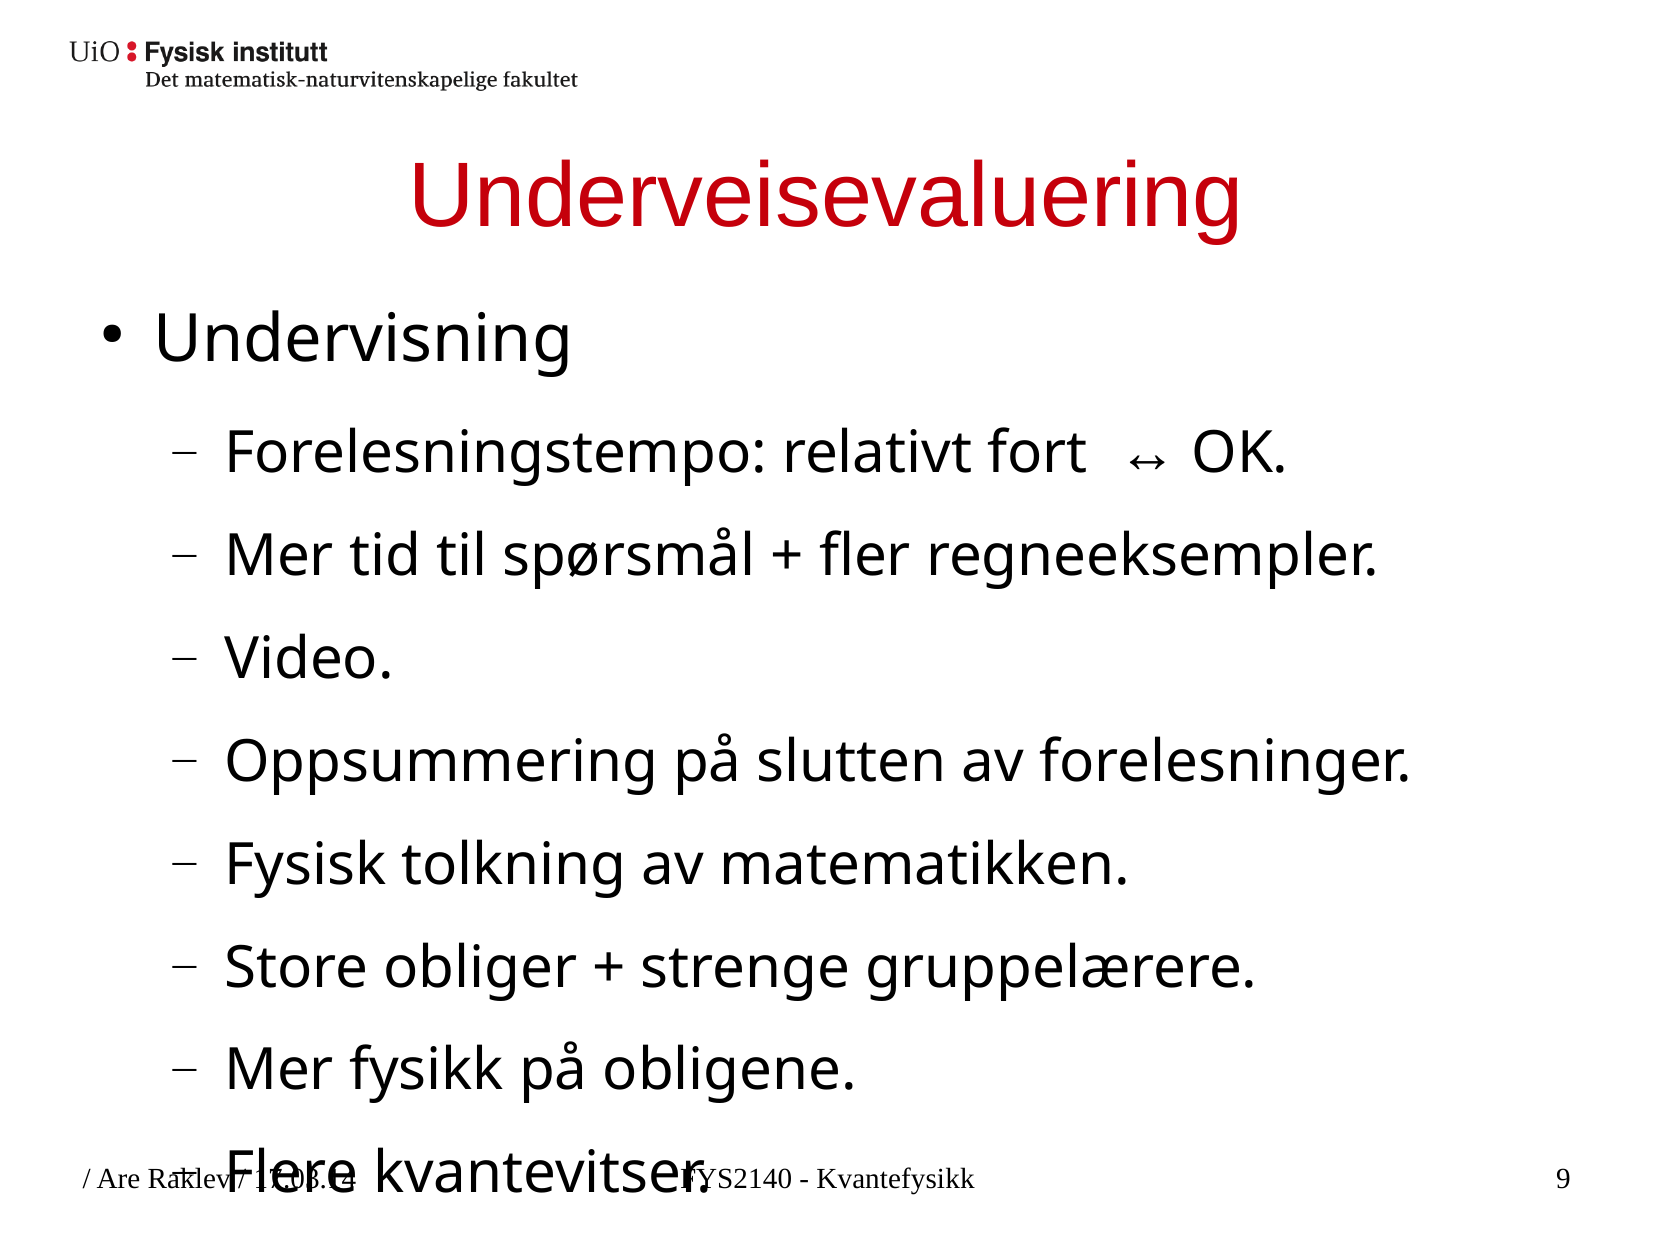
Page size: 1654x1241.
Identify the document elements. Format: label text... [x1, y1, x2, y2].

picture [68, 37, 581, 93]
list Undervisning Forelesningstempo: relativt fort ↔ OK. Mer tid til spørsmål + fler regneeksempler. Video. Oppsummering på slutten av forelesninger. Fysisk tolkning av matematikken. Store obliger + strenge gruppelærere. Mer fysikk på obligene. Flere kvantevitser. [82, 290, 1576, 1094]
title Underveisevaluering [82, 90, 1571, 290]
